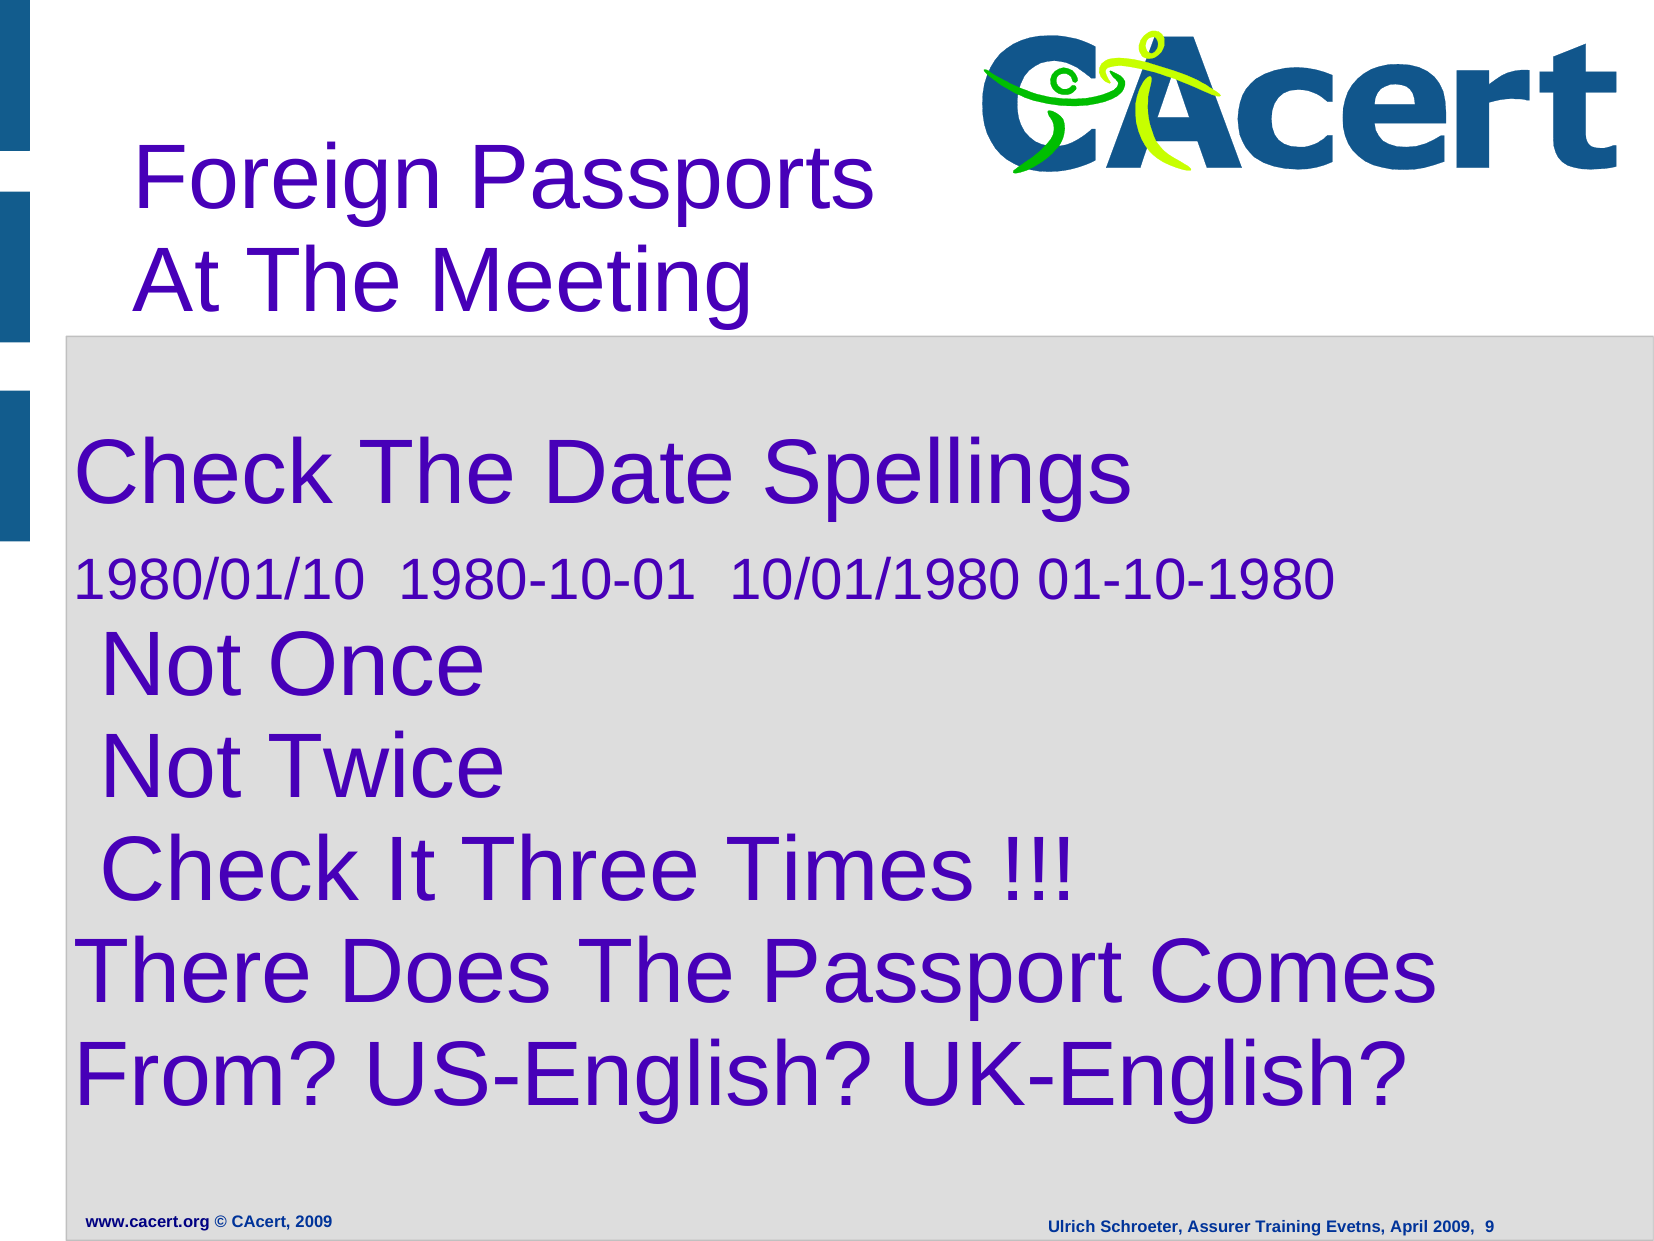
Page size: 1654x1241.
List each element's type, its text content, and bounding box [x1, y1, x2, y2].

text_box Check The Date Spellings 1980/01/10 1980-10-01 10/01/1980 01-10-1980 Not Once Not Twice Check It Three Times !!! There Does The Passport Comes From? US-English? UK-English? [59, 413, 1456, 1133]
text_box Foreign Passports At The Meeting [118, 118, 893, 339]
